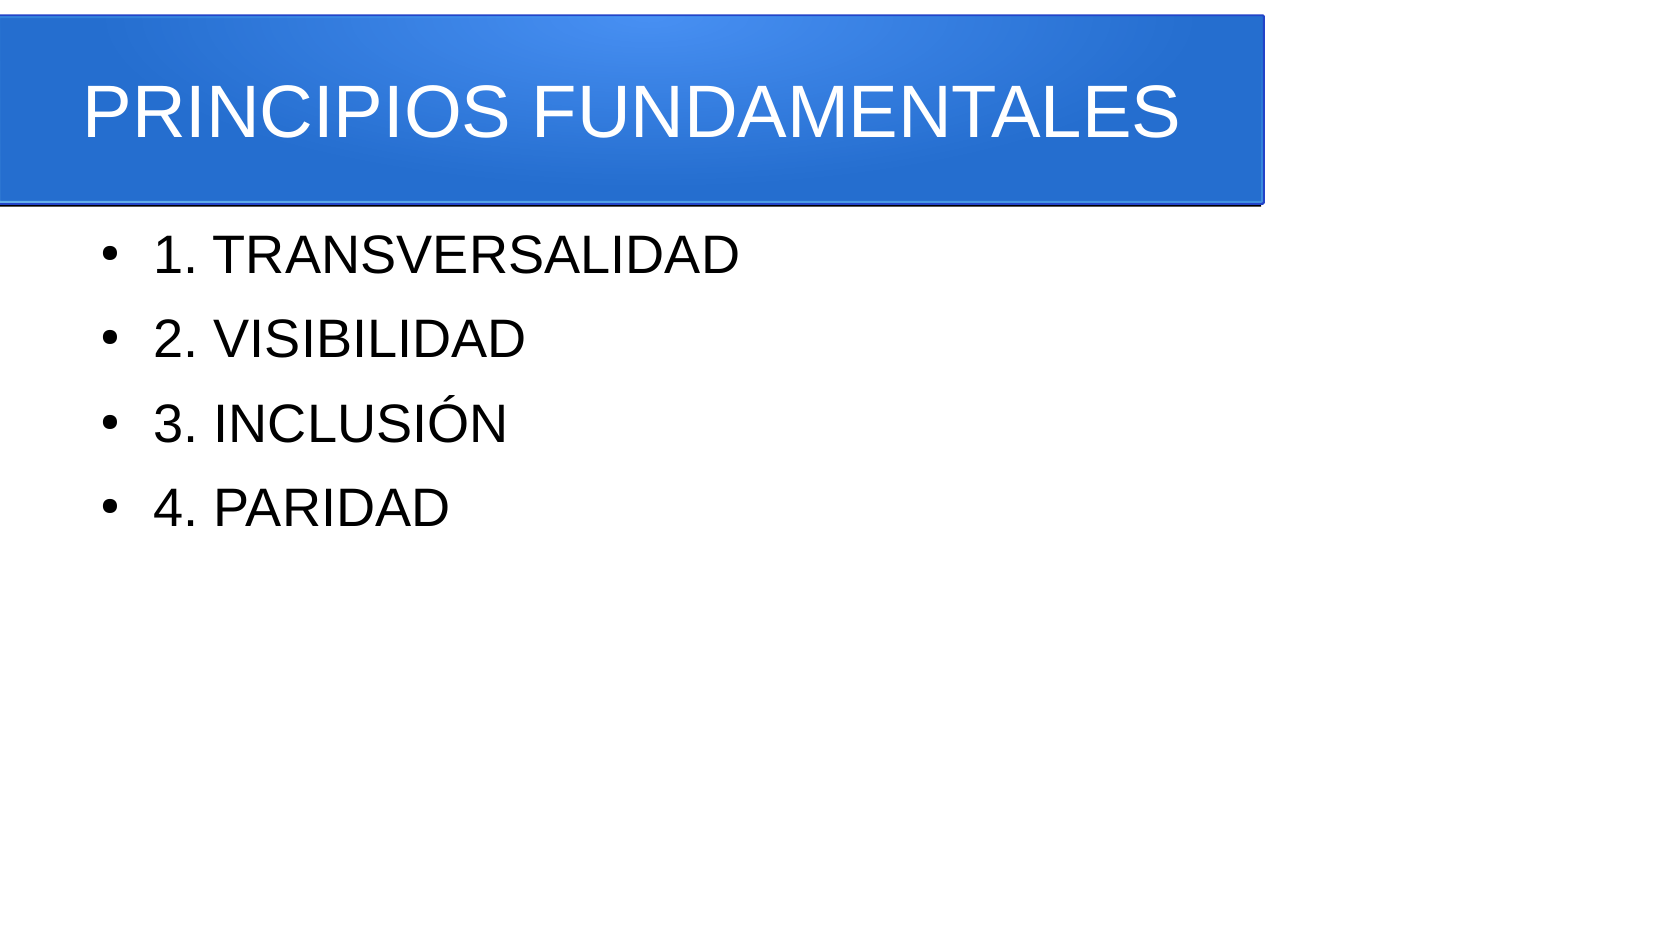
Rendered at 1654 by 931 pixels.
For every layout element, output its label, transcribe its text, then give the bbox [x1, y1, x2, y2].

title PRINCIPIOS FUNDAMENTALES [82, 35, 1235, 189]
list 1. TRANSVERSALIDAD 2. VISIBILIDAD 3. INCLUSIÓN 4. PARIDAD [82, 224, 1571, 764]
